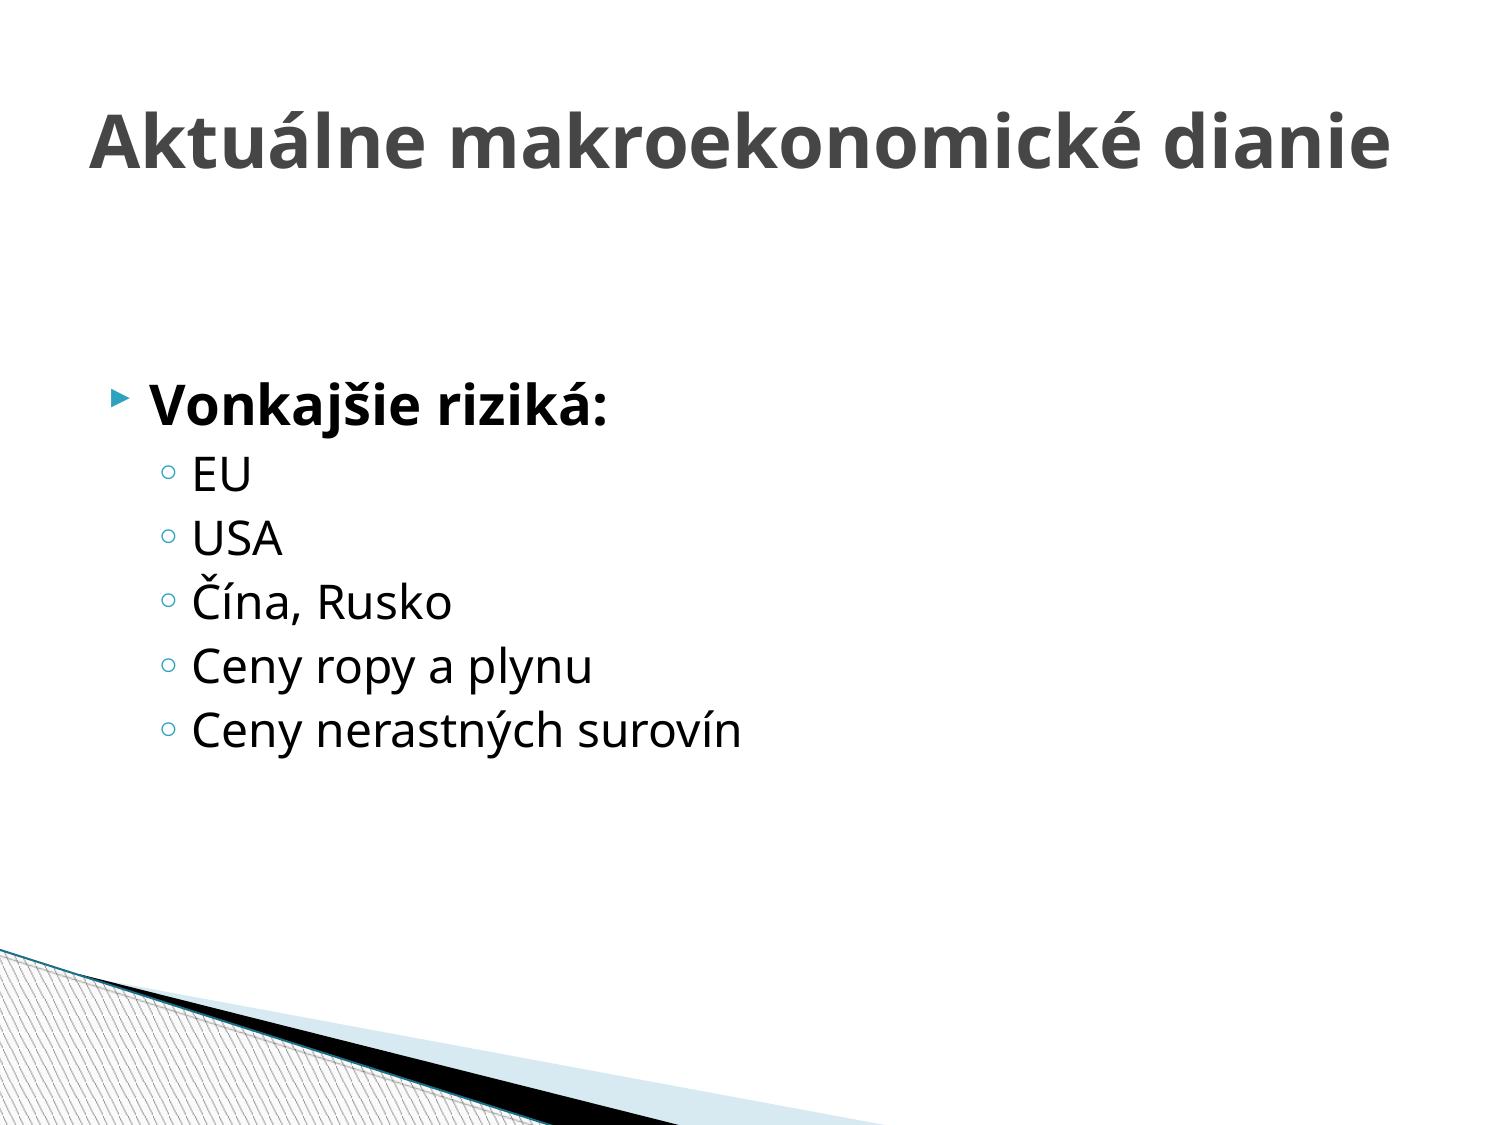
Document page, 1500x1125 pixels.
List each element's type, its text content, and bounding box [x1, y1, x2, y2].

list Vonkajšie riziká: EU USA Čína, Rusko Ceny ropy a plynu Ceny nerastných surovín [75, 361, 1425, 986]
picture [0, 952, 543, 1125]
title Aktuálne makroekonomické dianie [75, 45, 1425, 233]
